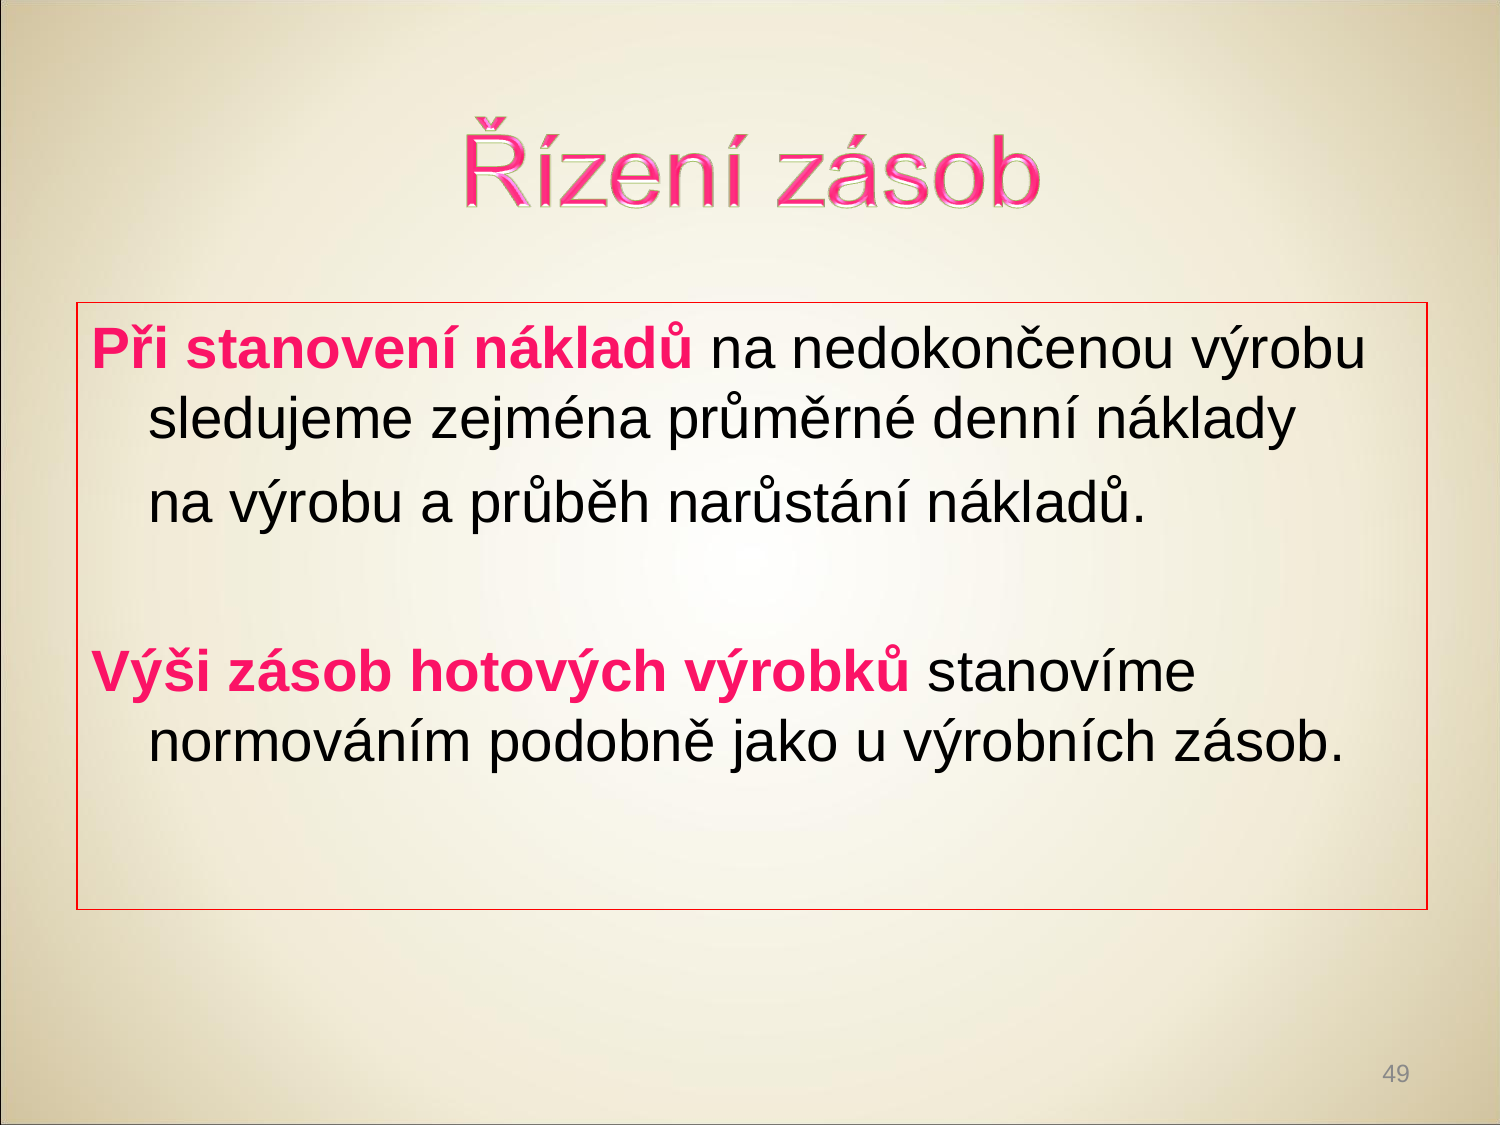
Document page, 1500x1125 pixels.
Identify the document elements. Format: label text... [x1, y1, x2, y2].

text_box [397, 76, 1106, 240]
list Při stanovení nákladů na nedokončenou výrobu sledujeme zejména průměrné denní náklady na výrobu a průběh narůstání nákladů. Výši zásob hotových výrobků stanovíme normováním podobně jako u výrobních zásob. [76, 302, 1427, 910]
picture [0, 0, 1500, 1125]
text_box <číslo> [1074, 1042, 1426, 1103]
